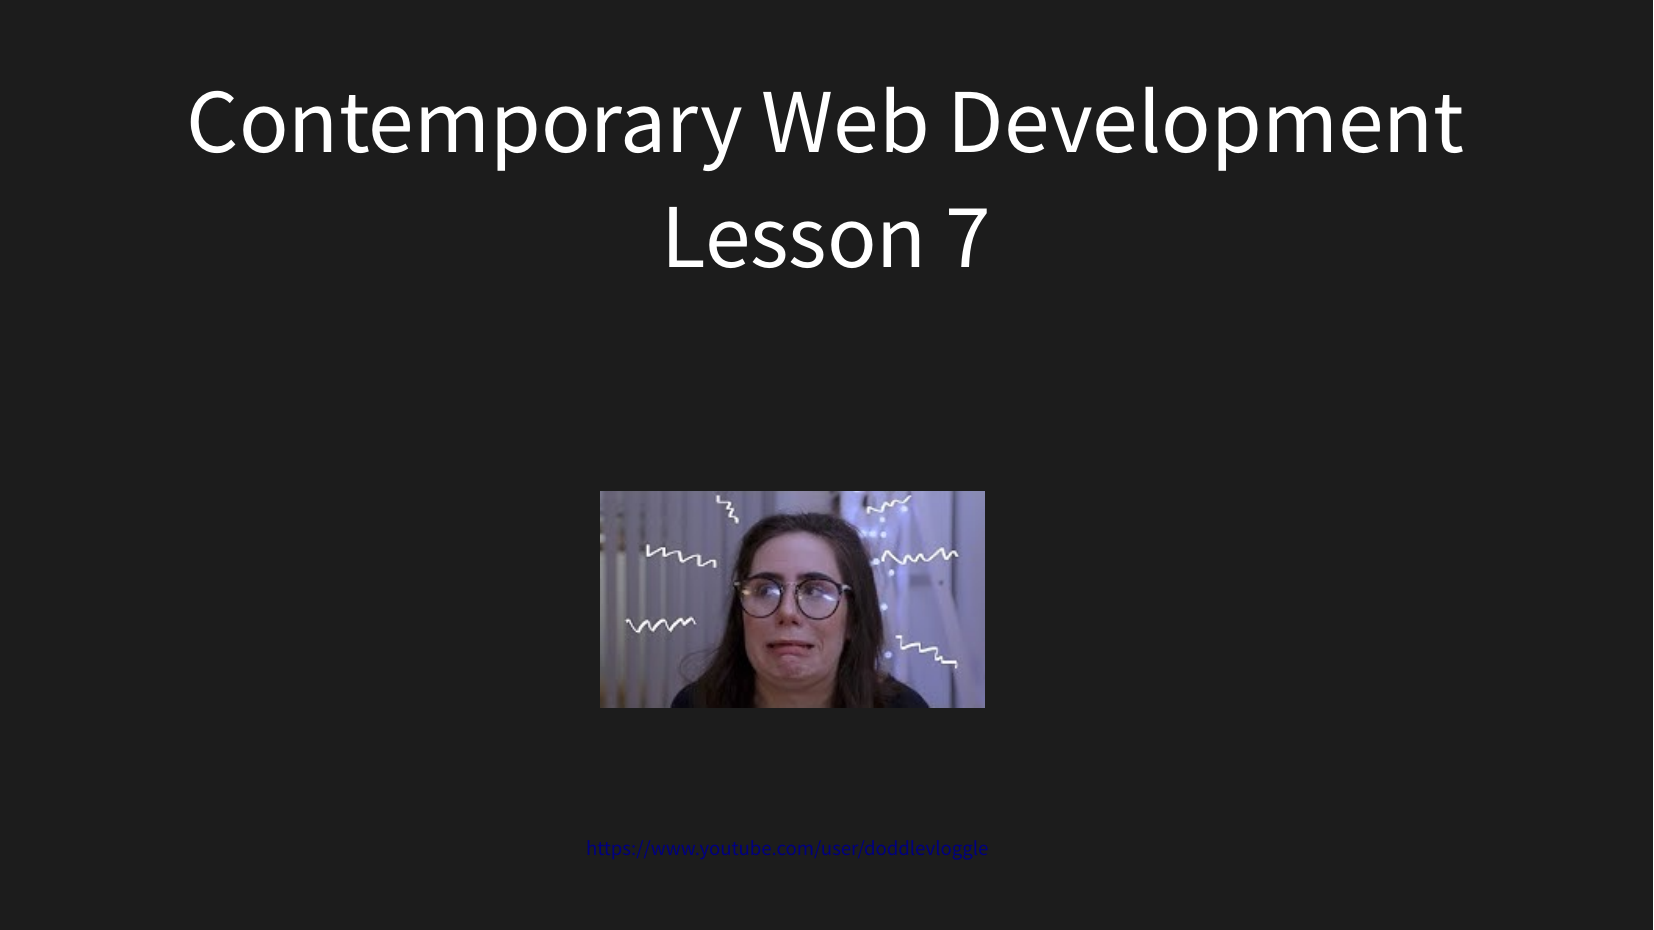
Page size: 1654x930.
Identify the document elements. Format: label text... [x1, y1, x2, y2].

text_box https://www.youtube.com/user/doddlevloggle [454, 823, 1121, 871]
title Contemporary Web Development Lesson 7 [0, 61, 1653, 293]
picture [600, 491, 985, 708]
